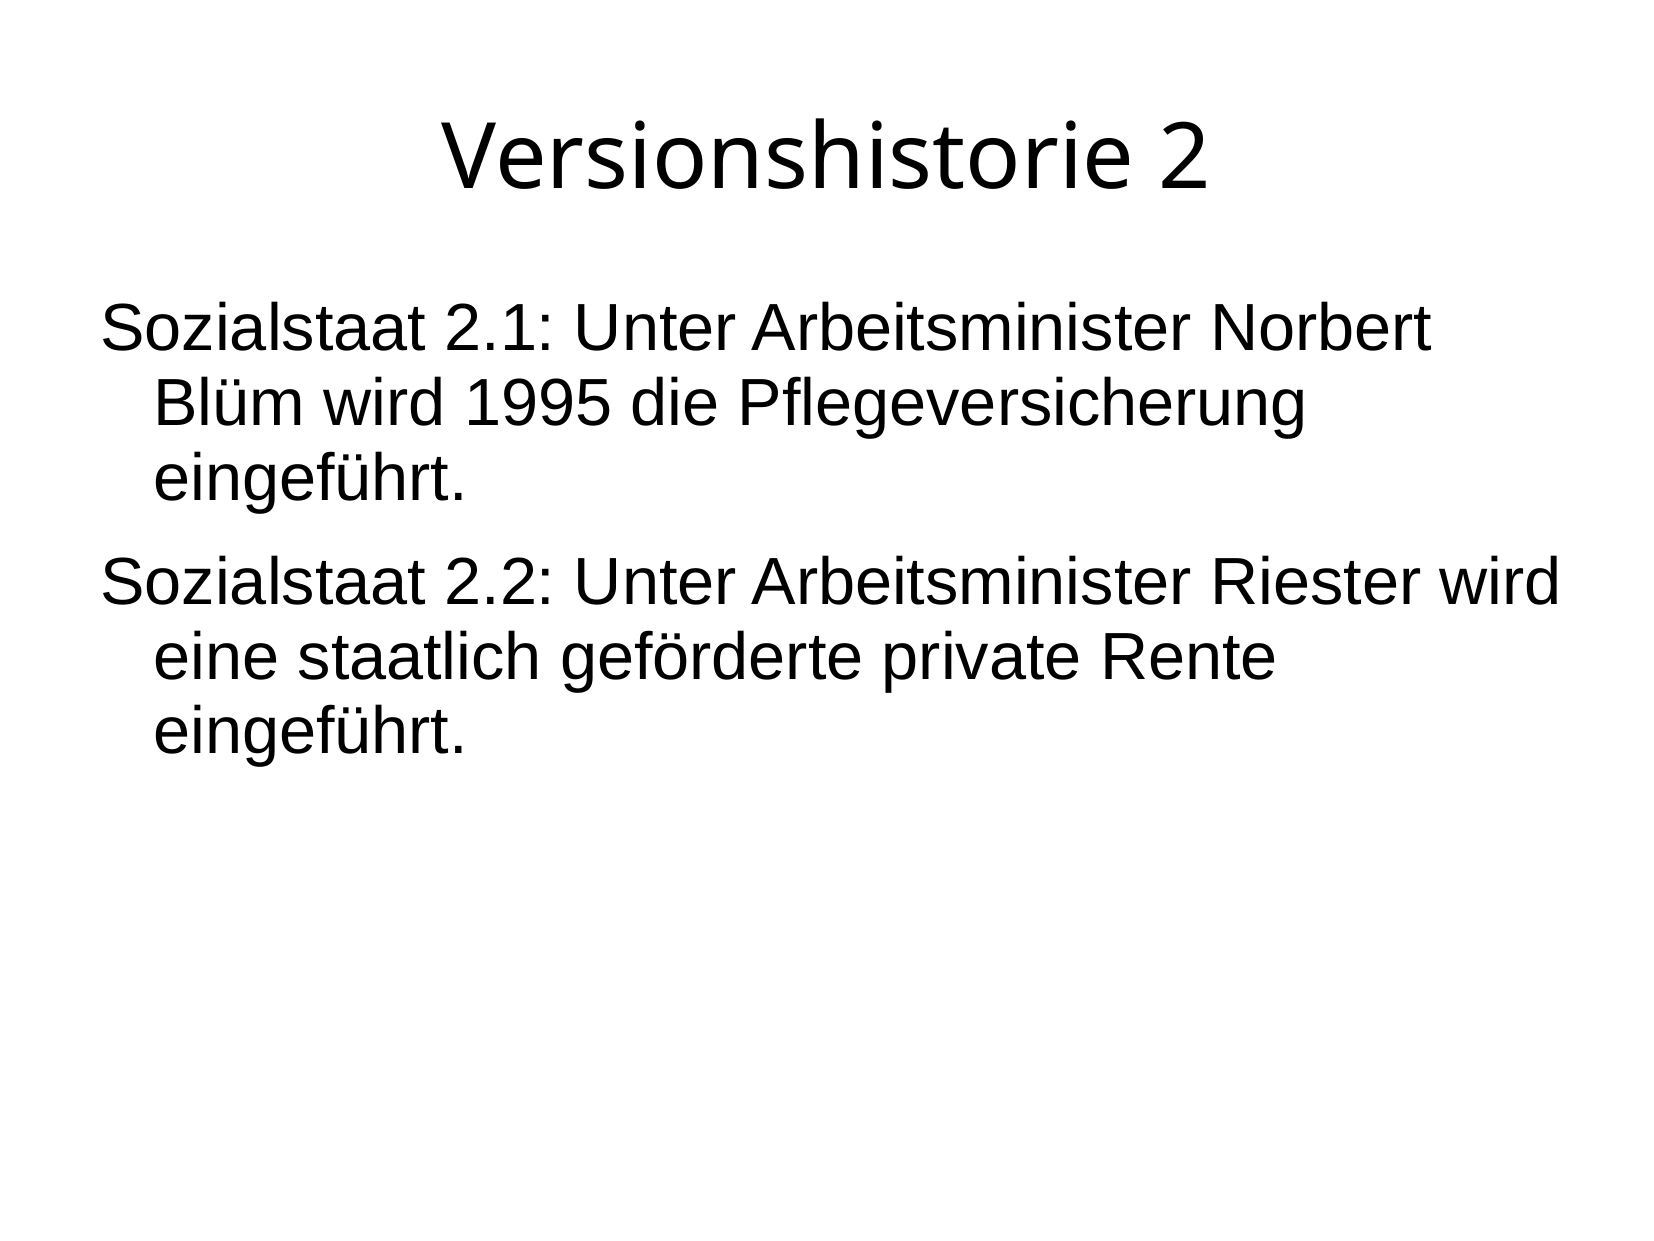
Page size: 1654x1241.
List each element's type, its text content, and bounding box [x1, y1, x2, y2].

list Sozialstaat 2.1: Unter Arbeitsminister Norbert Blüm wird 1995 die Pflegeversicherung eingeführt. Sozialstaat 2.2: Unter Arbeitsminister Riester wird eine staatlich geförderte private Rente eingeführt. [82, 290, 1571, 1094]
title Versionshistorie 2 [82, 49, 1571, 257]
